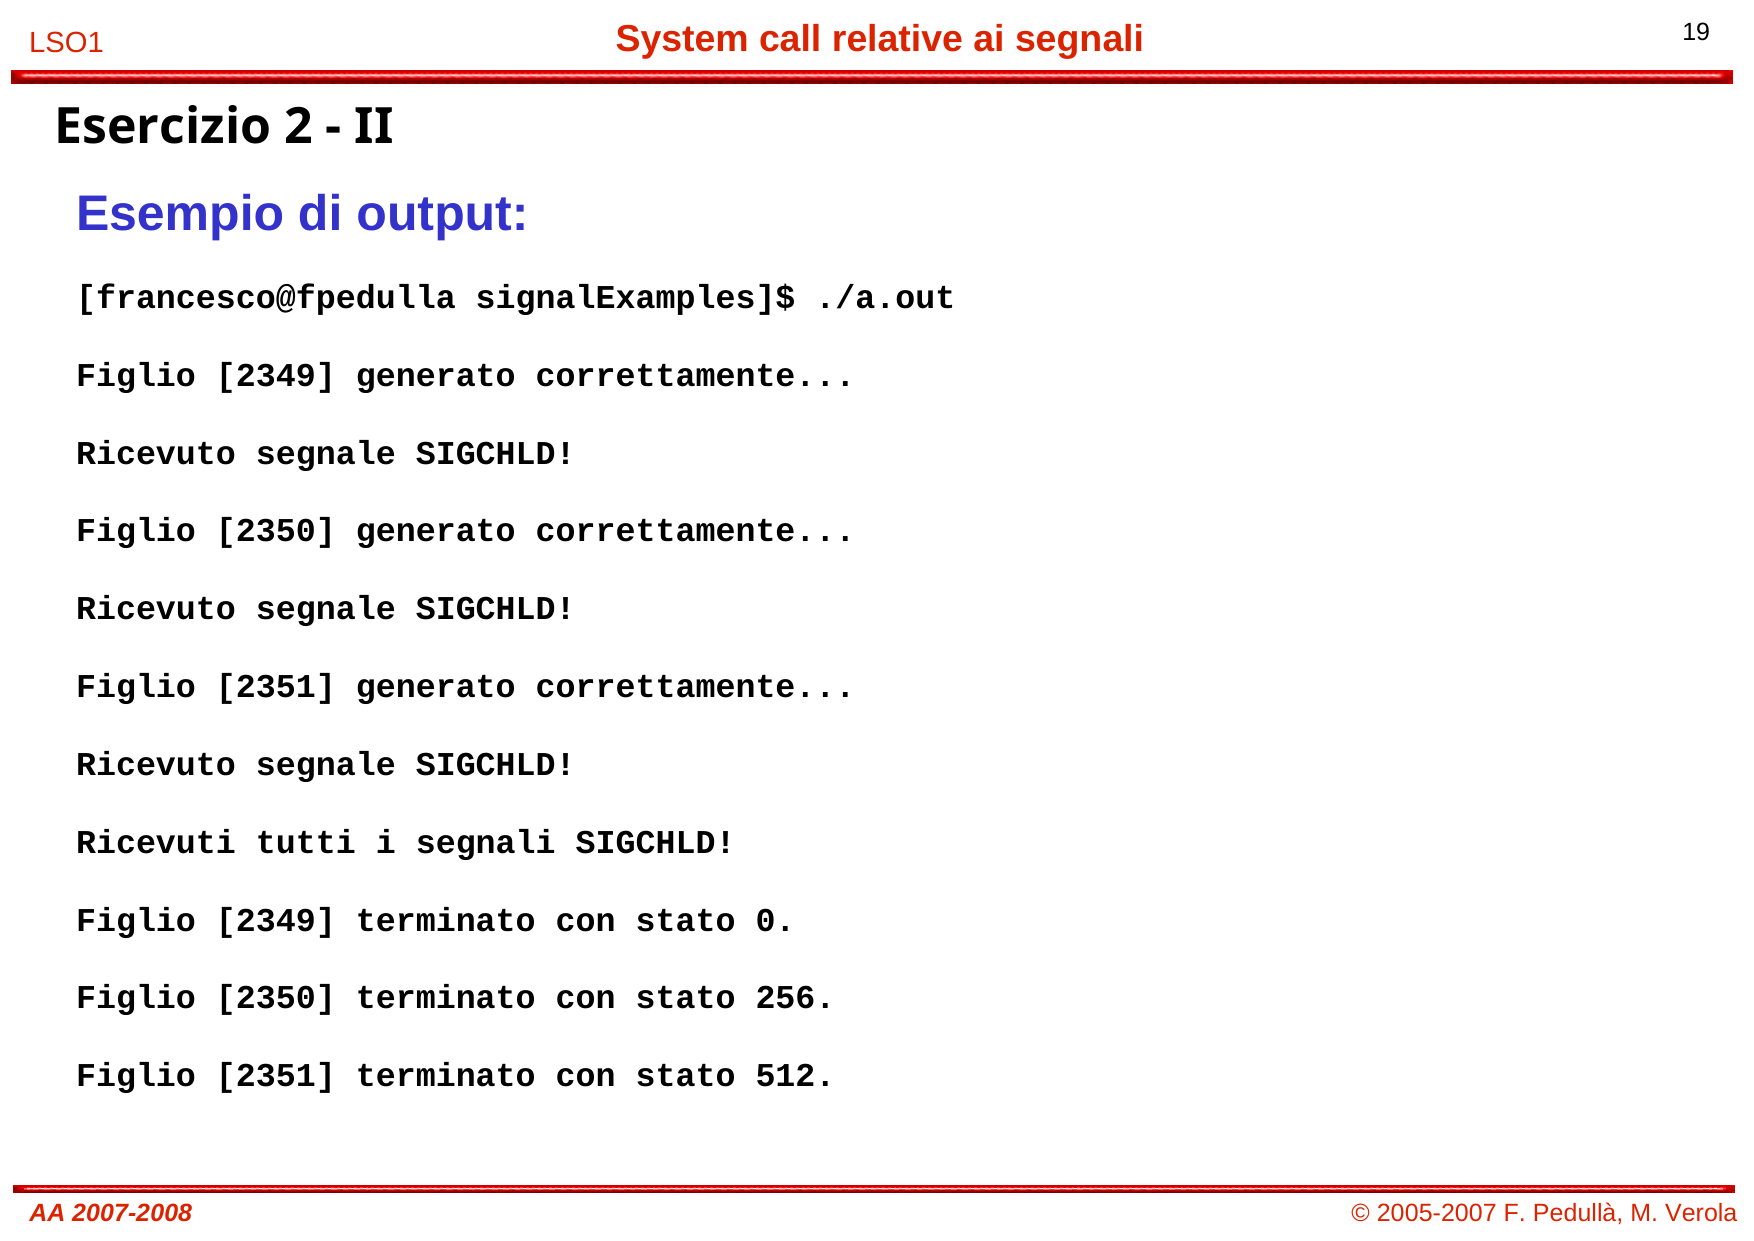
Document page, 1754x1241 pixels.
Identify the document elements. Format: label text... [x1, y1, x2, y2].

picture [11, 70, 1733, 84]
title Esercizio 2 - II [40, 78, 1714, 174]
list Esempio di output: [francesco@fpedulla signalExamples]$ ./a.out Figlio [2349] generato correttamente... Ricevuto segnale SIGCHLD! Figlio [2350] generato correttamente... Ricevuto segnale SIGCHLD! Figlio [2351] generato correttamente... Ricevuto segnale SIGCHLD! Ricevuti tutti i segnali SIGCHLD! Figlio [2349] terminato con stato 0. Figlio [2350] terminato con stato 256. Figlio [2351] terminato con stato 512. [58, 177, 1696, 1126]
picture [13, 1185, 1735, 1193]
